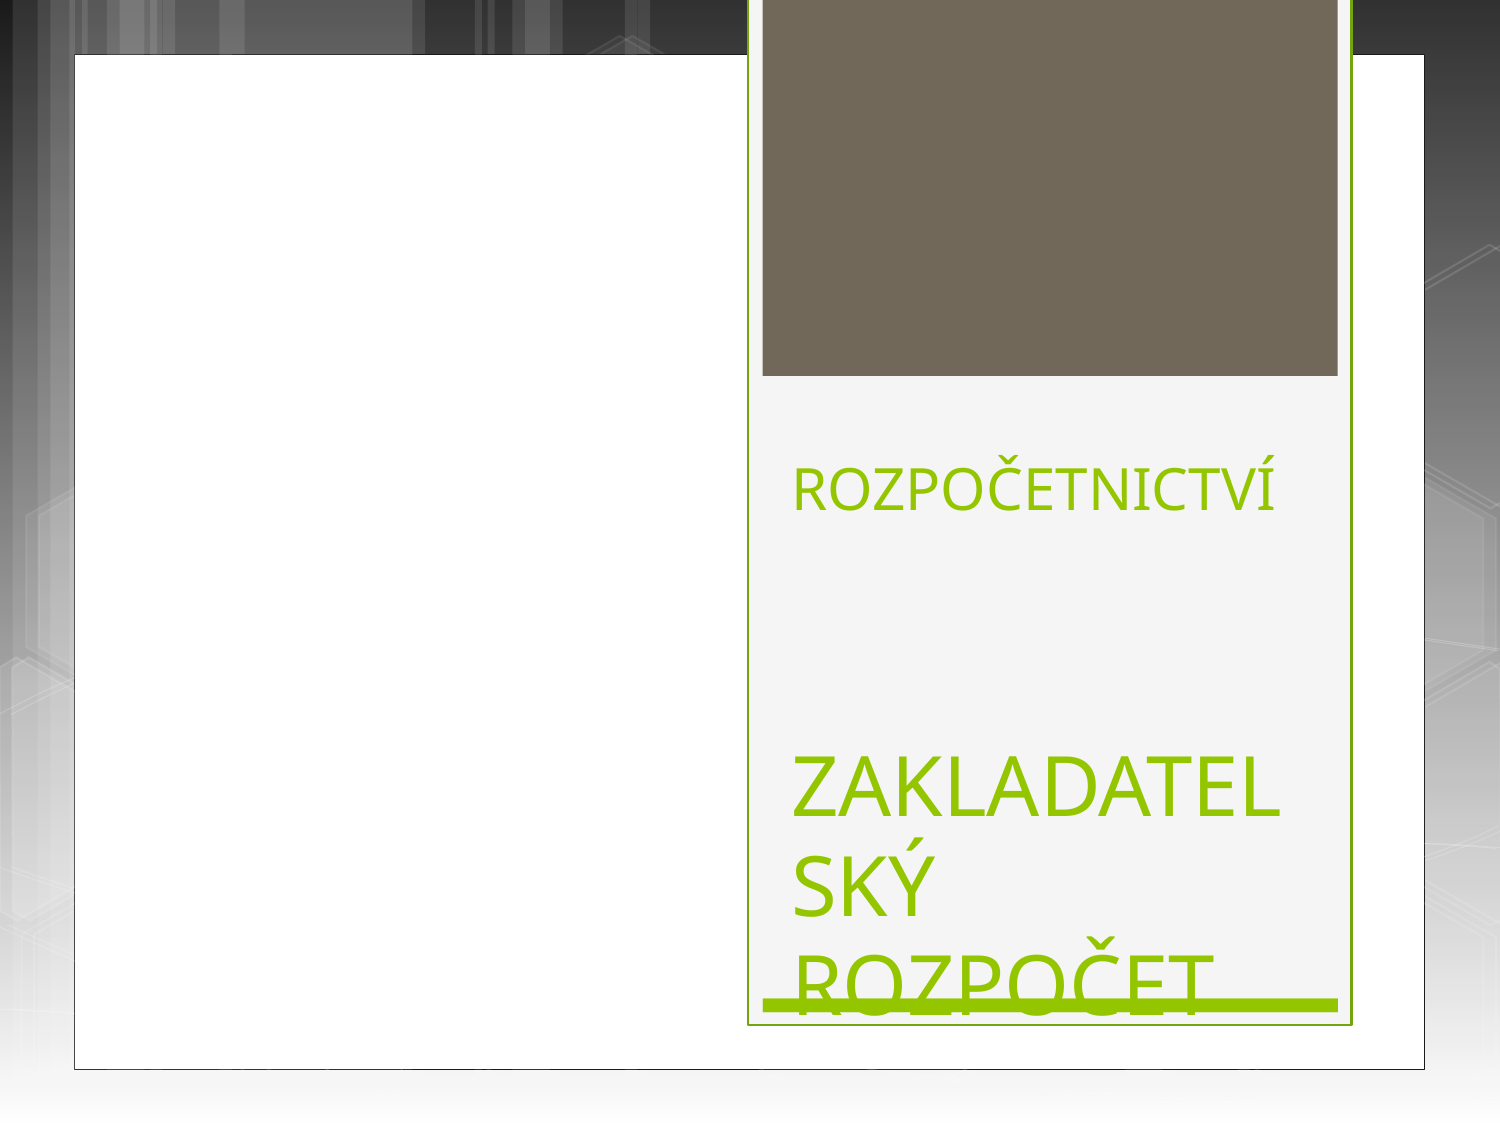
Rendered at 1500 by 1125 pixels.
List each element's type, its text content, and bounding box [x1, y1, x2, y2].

title ROZPOČETNICTVÍ [776, 444, 1320, 724]
subtitle ZAKLADATELSKÝ ROZPOČET [776, 725, 1320, 933]
